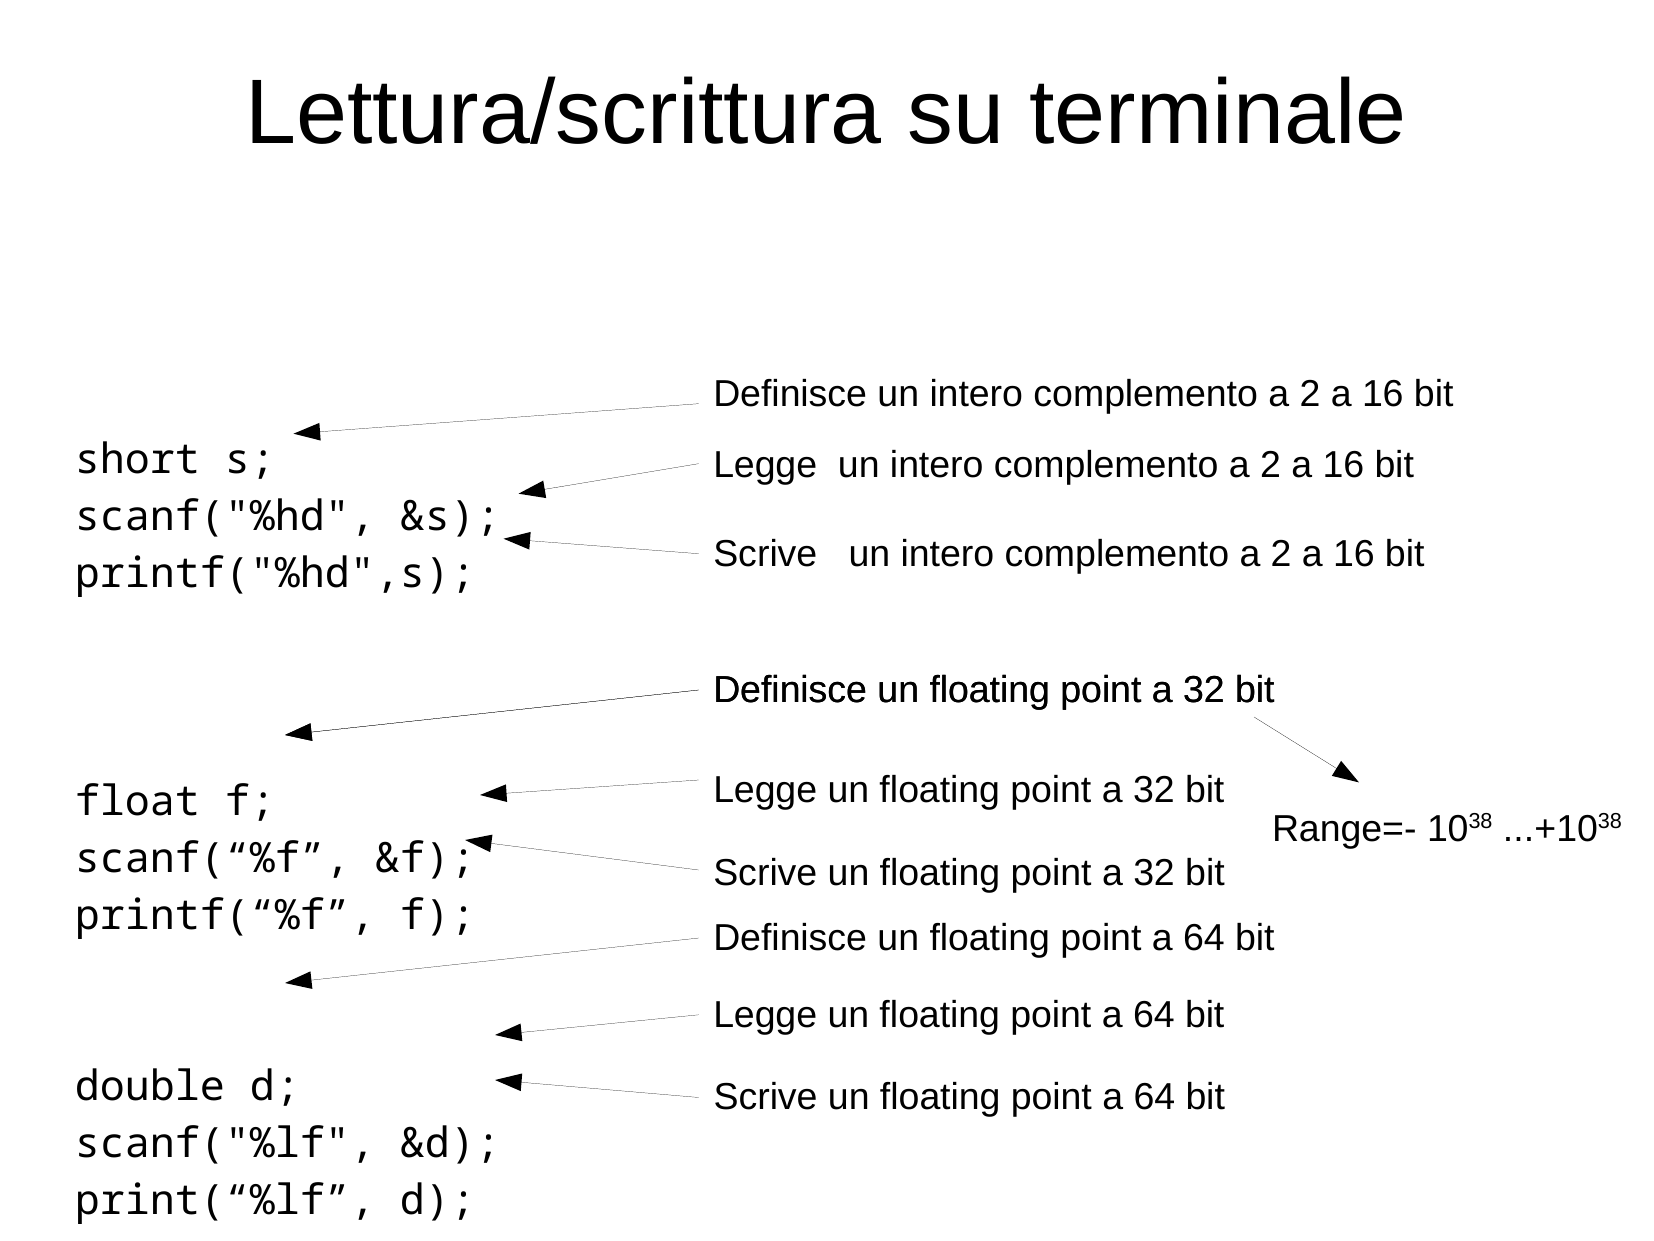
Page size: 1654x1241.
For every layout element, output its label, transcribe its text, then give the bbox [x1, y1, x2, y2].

text_box Definisce un intero complemento a 2 a 16 bit [698, 365, 1469, 423]
text_box Scrive un floating point a 64 bit [698, 1068, 1241, 1126]
text_box Definisce un floating point a 32 bit [698, 660, 1290, 718]
text_box Definisce un floating point a 64 bit [698, 908, 1290, 966]
text_box Scrive un floating point a 32 bit [698, 843, 1241, 901]
text_box Legge un intero complemento a 2 a 16 bit [698, 436, 1430, 494]
title Lettura/scrittura su terminale [82, 8, 1571, 216]
text_box Legge un floating point a 32 bit [698, 761, 1240, 819]
text_box short s; scanf("%hd", &s); printf("%hd",s); float f; scanf(“%f”, &f); printf(“%f”, f); double d; scanf("%lf", &d); print(“%lf”, d); [60, 364, 1561, 1205]
text_box Legge un floating point a 64 bit [698, 985, 1240, 1043]
text_box Scrive un intero complemento a 2 a 16 bit [698, 525, 1441, 582]
text_box Range=- 1038 ...+1038 [1257, 800, 1654, 859]
